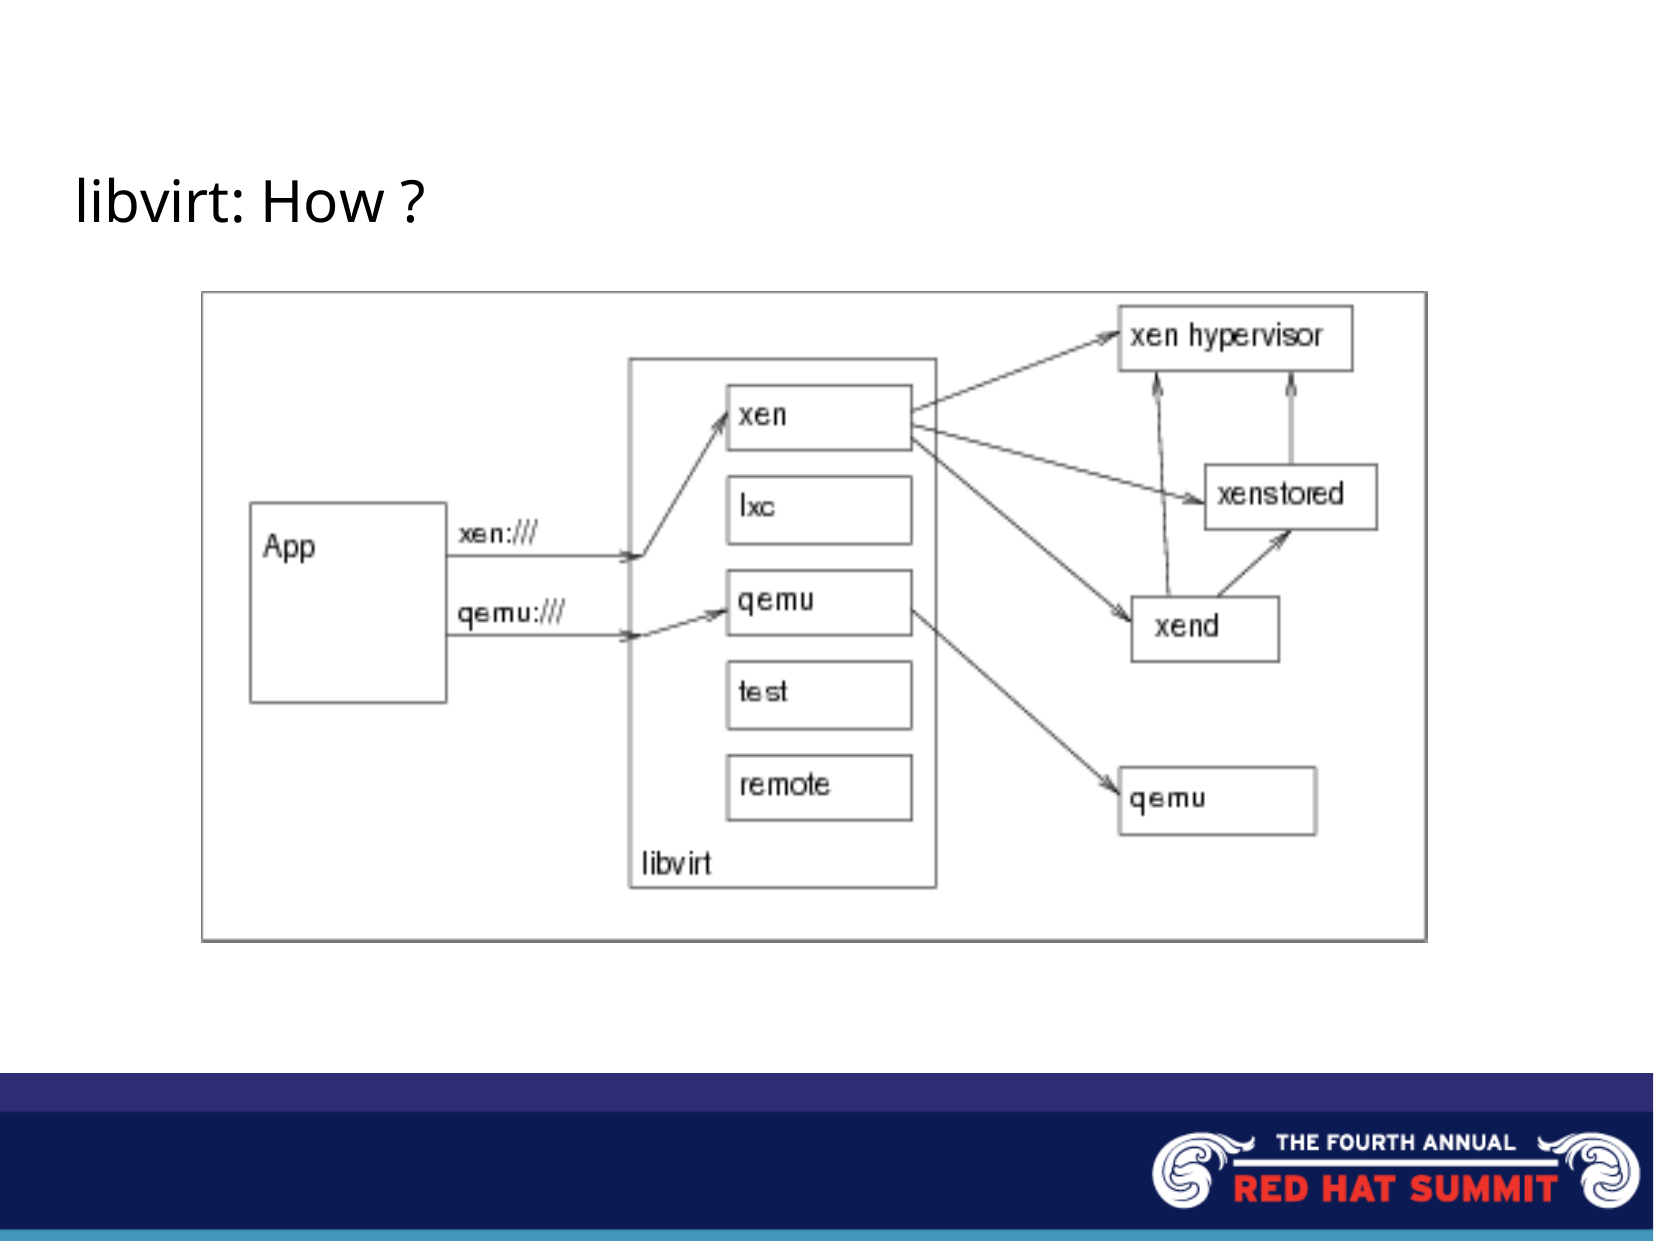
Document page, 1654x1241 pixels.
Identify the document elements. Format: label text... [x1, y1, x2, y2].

picture [201, 291, 1428, 943]
title libvirt: How ? [74, 140, 1506, 259]
picture [0, 1073, 1654, 1241]
